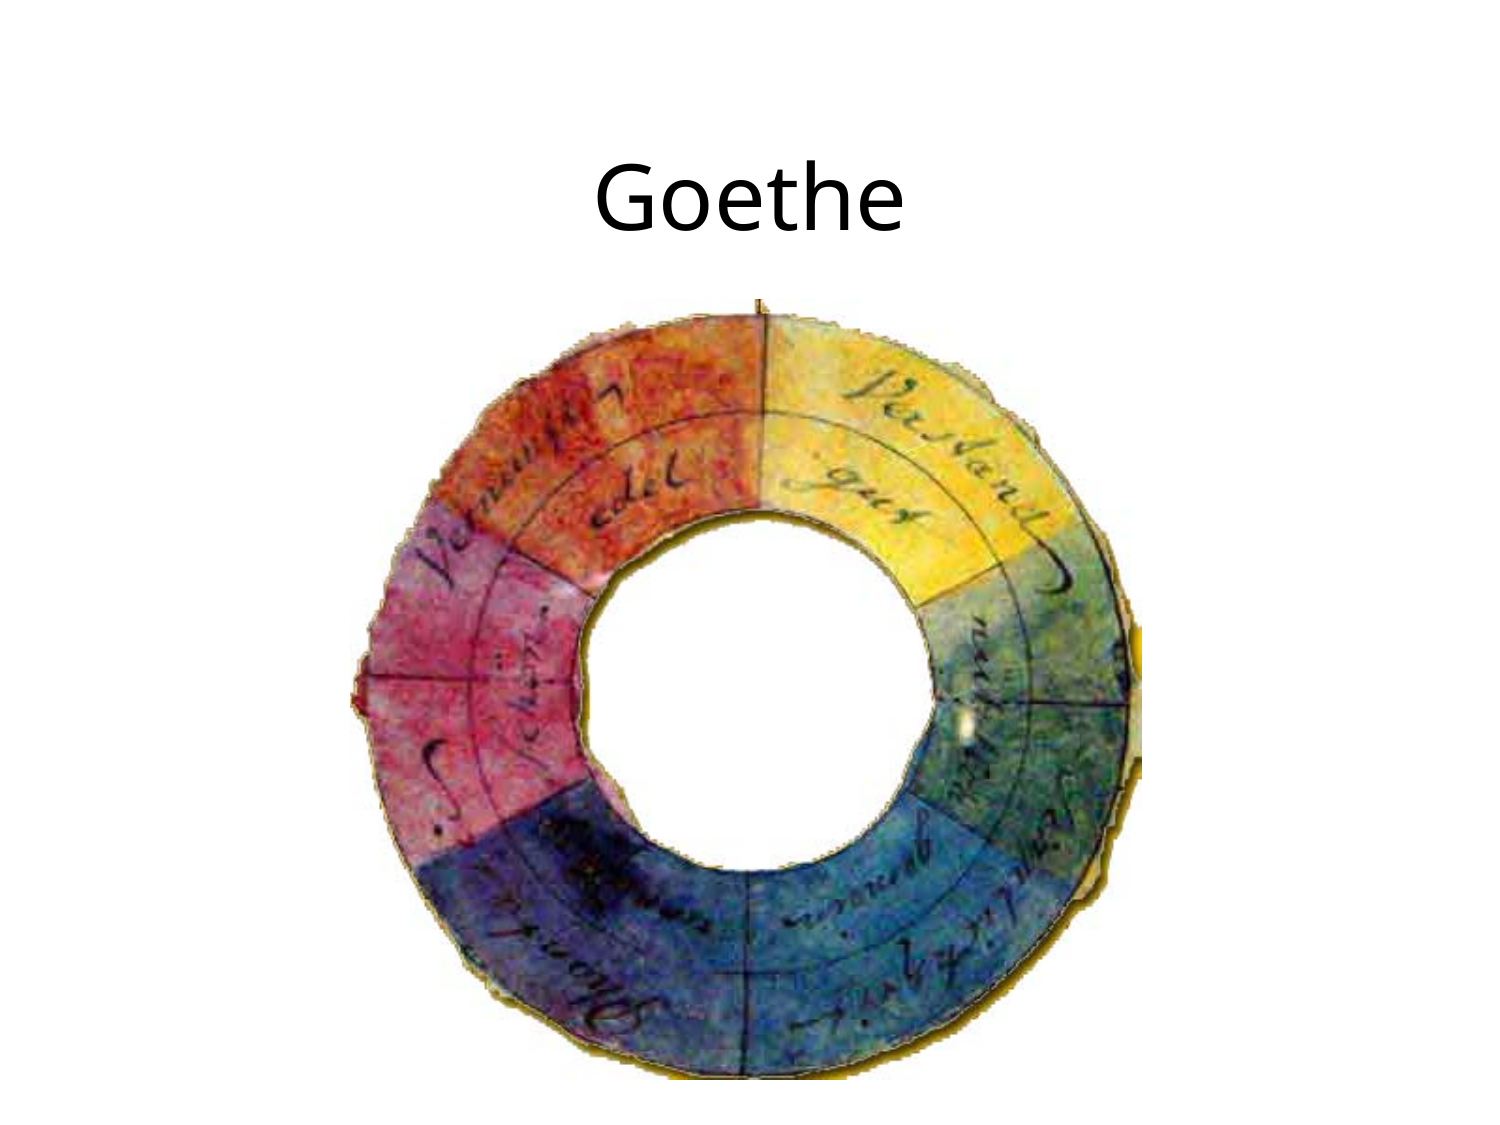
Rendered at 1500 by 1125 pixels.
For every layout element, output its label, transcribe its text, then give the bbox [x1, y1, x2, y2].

list [112, 324, 1388, 1000]
title Goethe [112, 99, 1388, 288]
picture [350, 299, 1142, 324]
picture [350, 1000, 1142, 1080]
